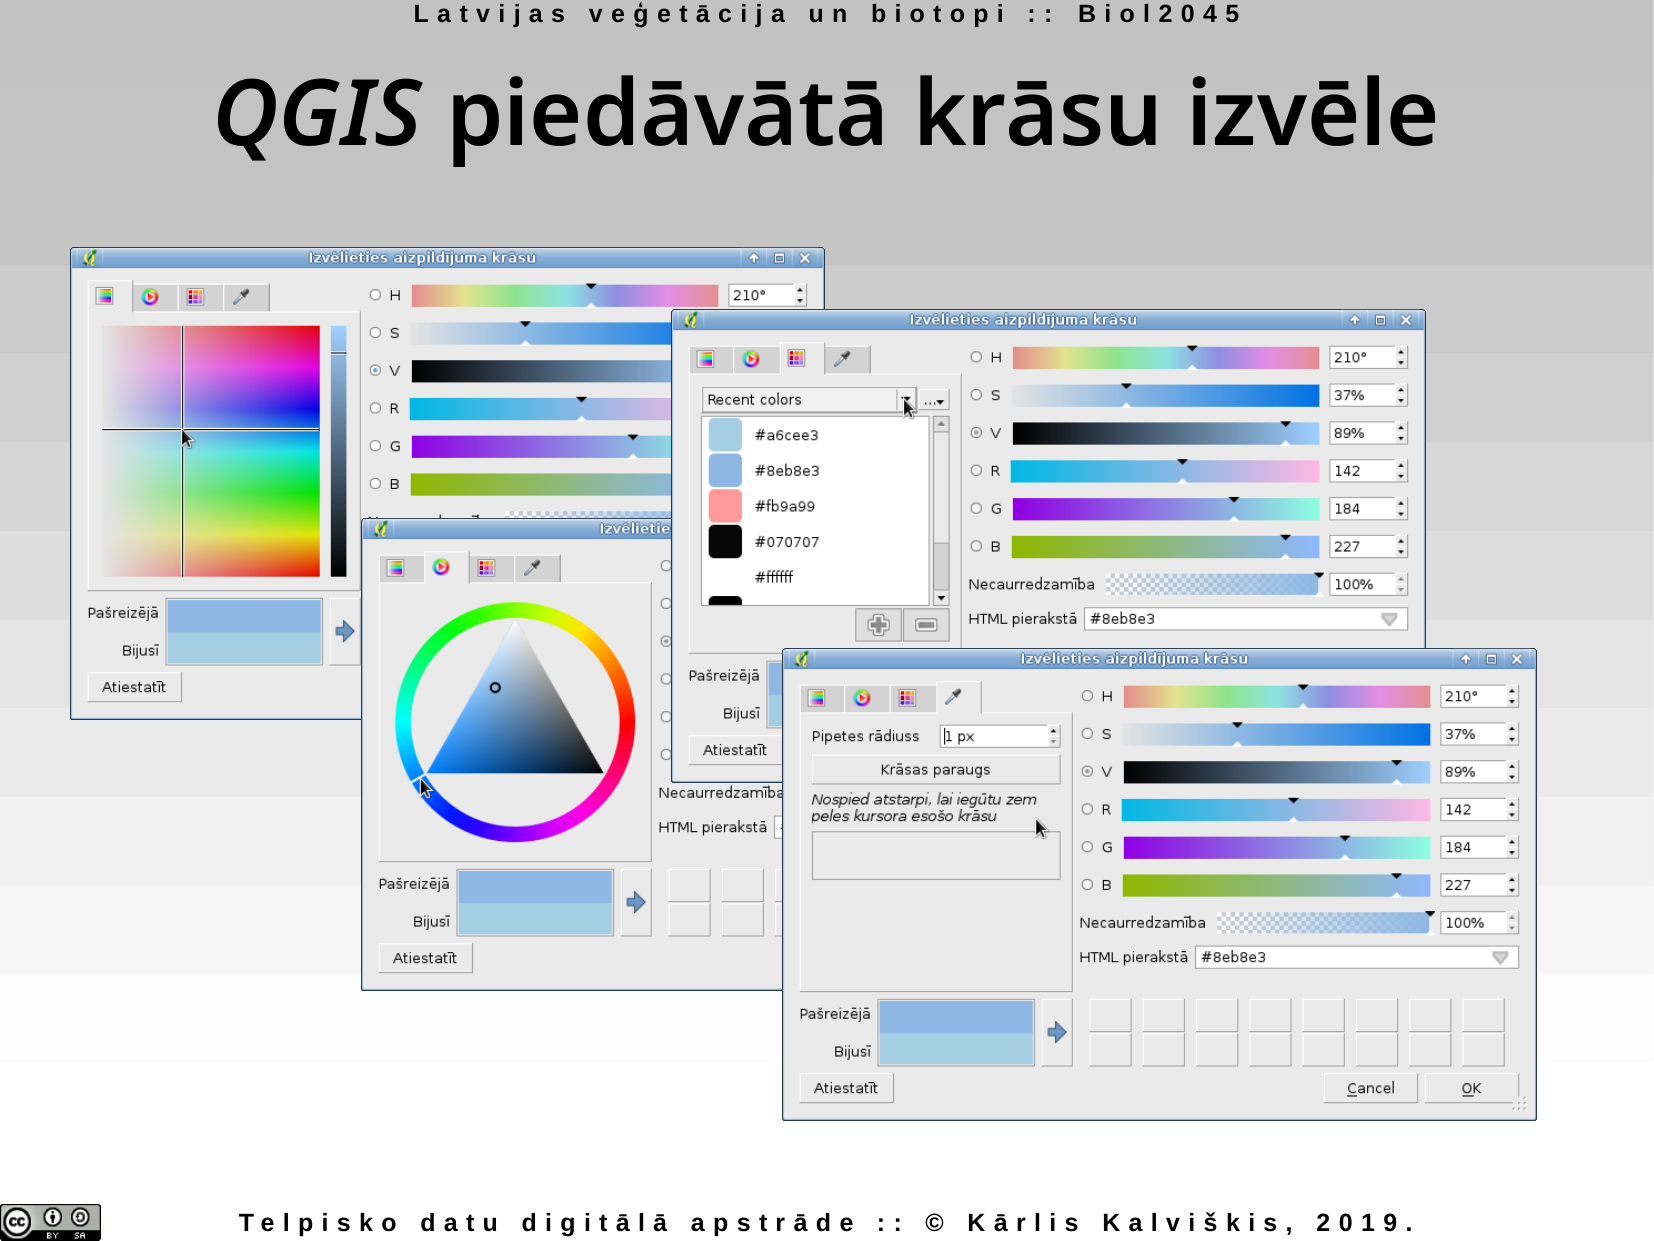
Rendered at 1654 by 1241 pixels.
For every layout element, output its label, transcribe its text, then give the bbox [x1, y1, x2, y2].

picture [0, 0, 1654, 1241]
title QGIS piedāvātā krāsu izvēle [29, 49, 1625, 296]
